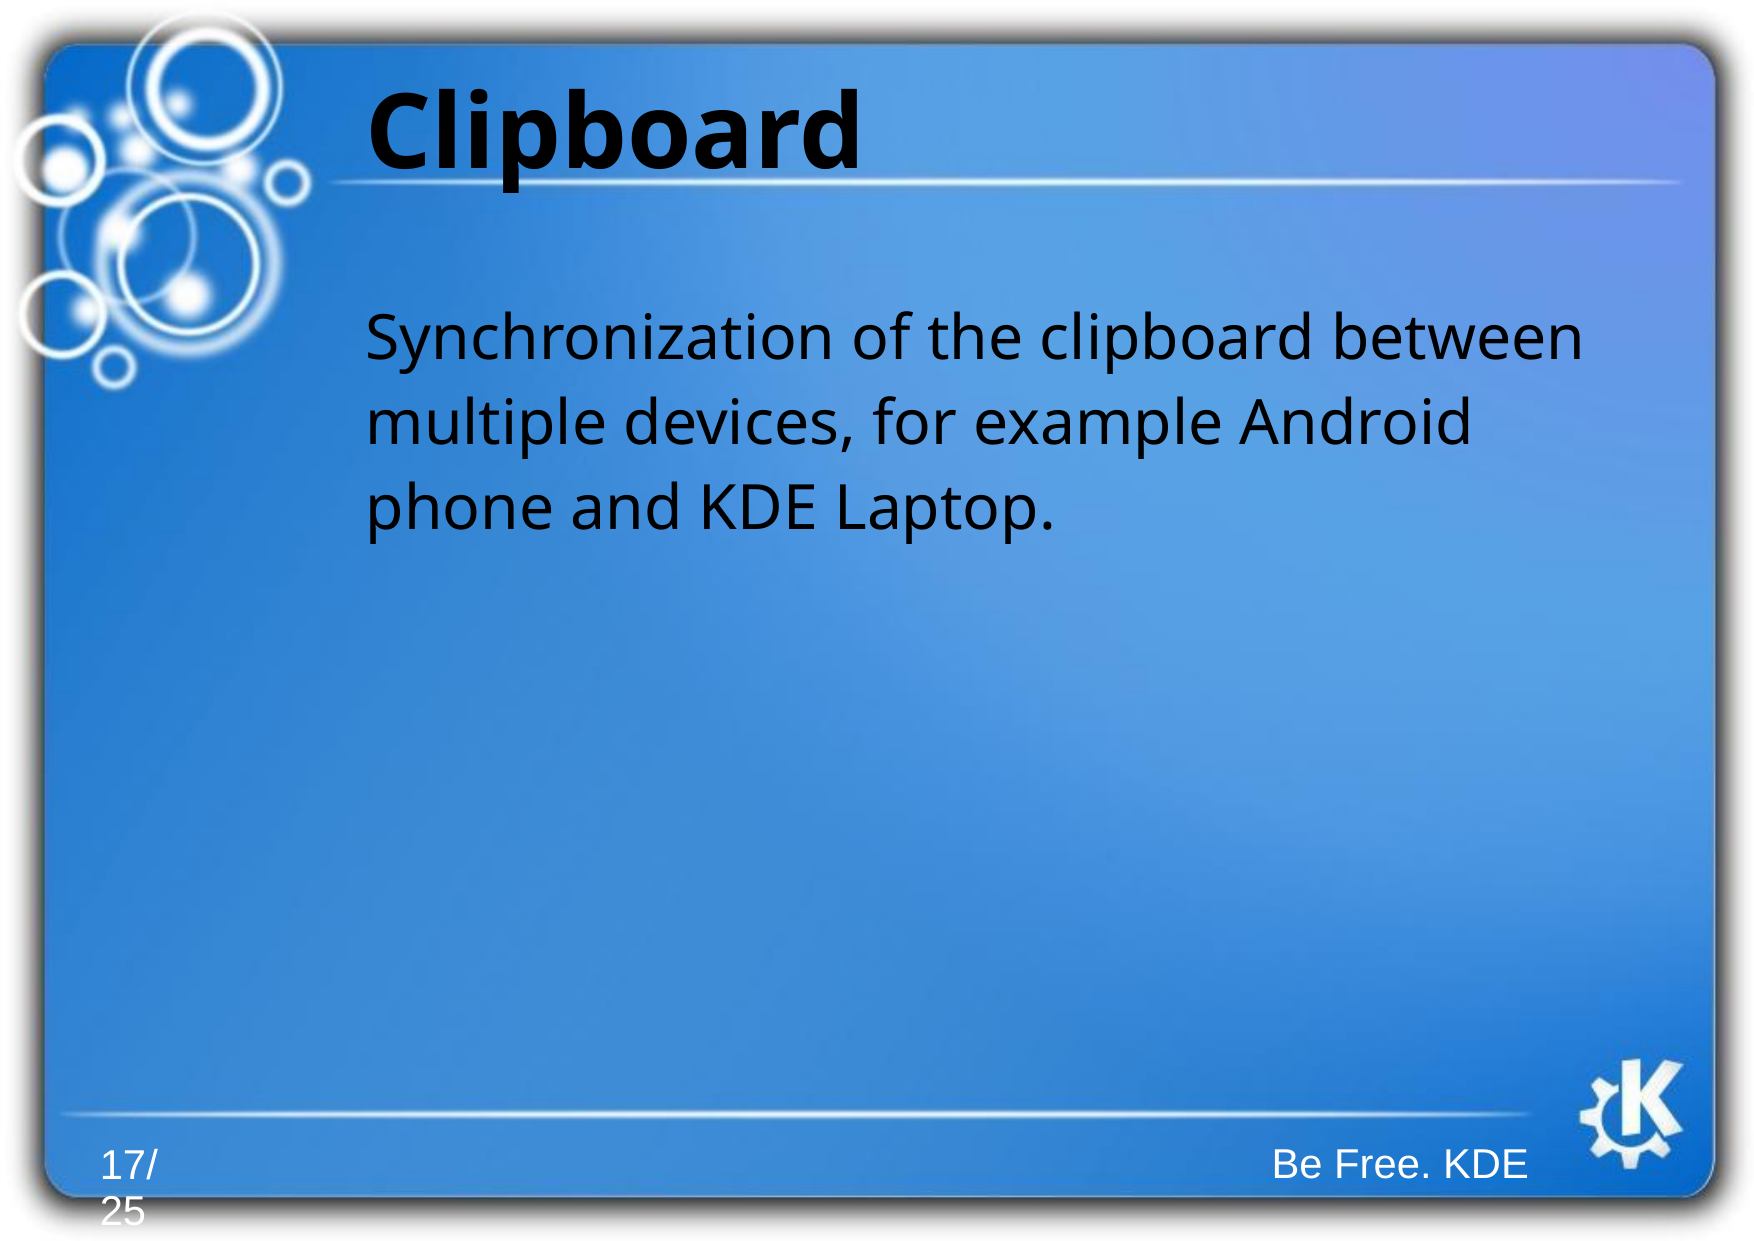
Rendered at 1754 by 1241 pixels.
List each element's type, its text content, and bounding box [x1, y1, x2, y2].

title Clipboard [350, 49, 1649, 174]
list Synchronization of the clipboard between multiple devices, for example Android phone and KDE Laptop. [350, 285, 1649, 1079]
picture [0, 0, 1754, 1241]
